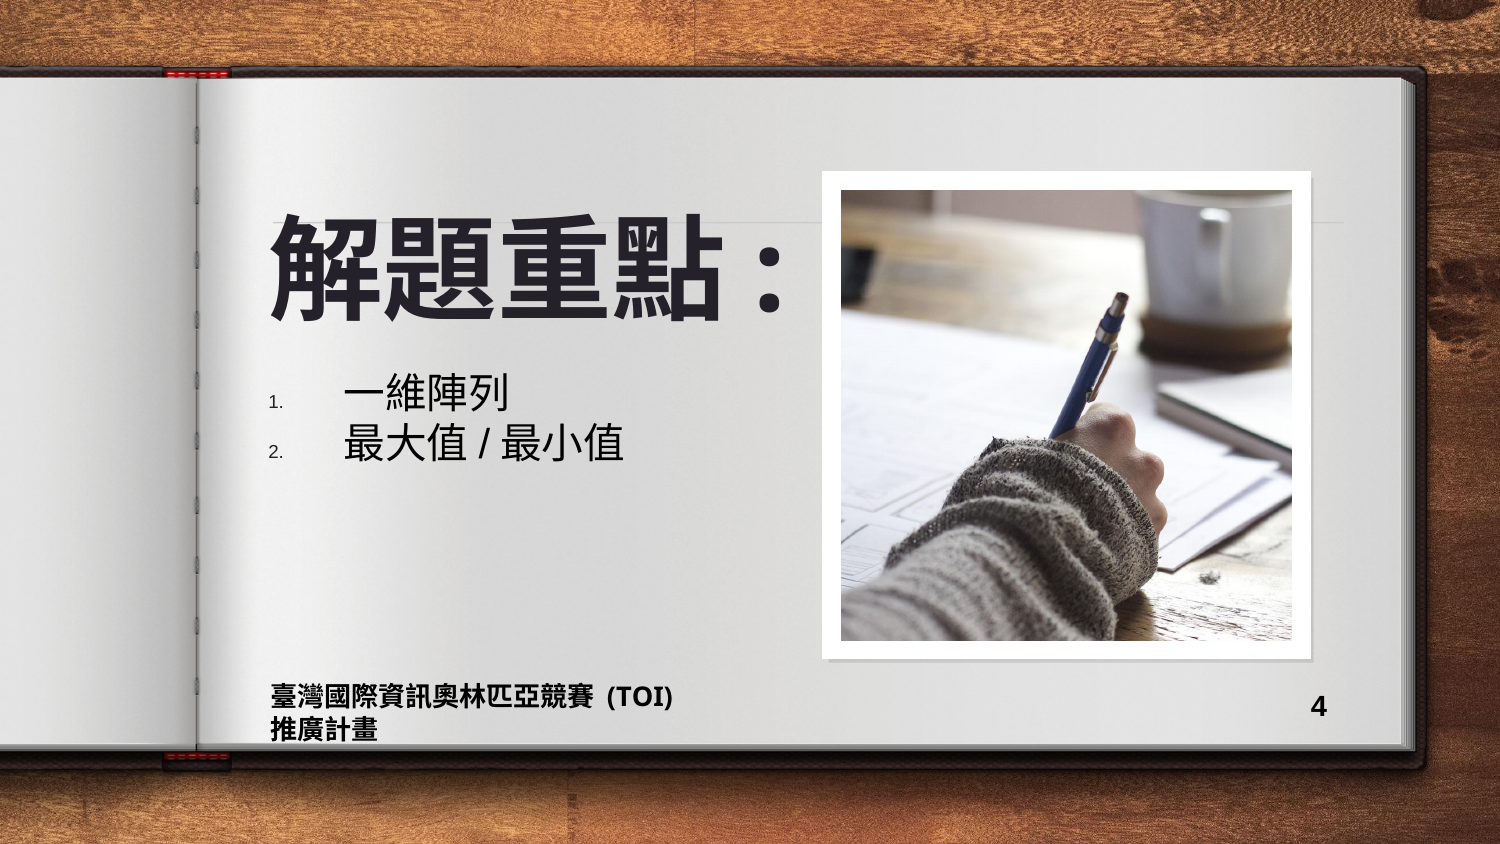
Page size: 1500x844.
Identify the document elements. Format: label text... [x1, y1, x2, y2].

text_box 解題重點: [253, 158, 784, 350]
text_box [1295, 672, 1386, 737]
text_box 一維陣列 最大值/最小值 [253, 352, 807, 656]
text_box [829, 178, 1314, 663]
picture [841, 190, 1292, 641]
